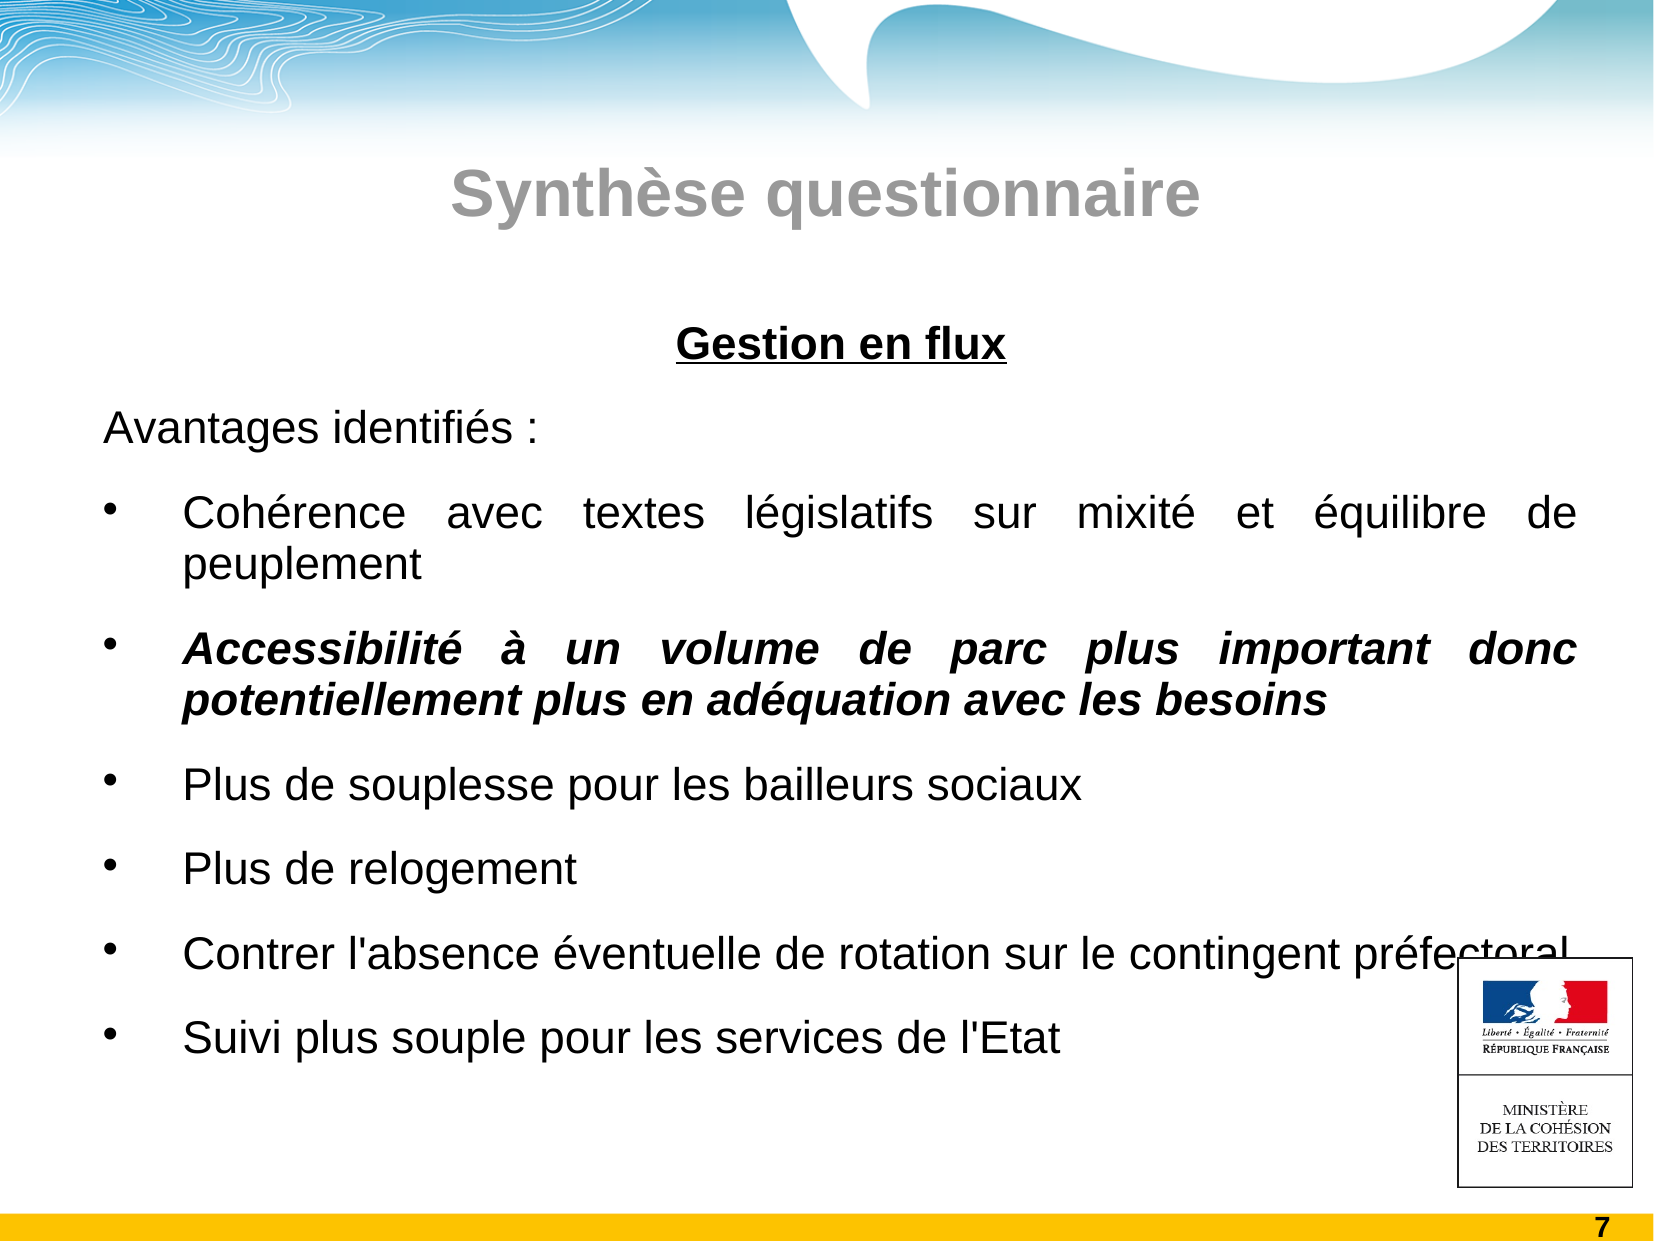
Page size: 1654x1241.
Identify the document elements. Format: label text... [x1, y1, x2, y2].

text_box Gestion en flux Avantages identifiés : Cohérence avec textes législatifs sur mixité et équilibre de peuplement Accessibilité à un volume de parc plus important donc potentiellement plus en adéquation avec les besoins Plus de souplesse pour les bailleurs sociaux Plus de relogement Contrer l'absence éventuelle de rotation sur le contingent préfectoral Suivi plus souple pour les services de l'Etat [82, 242, 1579, 1059]
picture [0, 0, 1654, 1241]
text_box Synthèse questionnaire [82, 88, 1571, 242]
